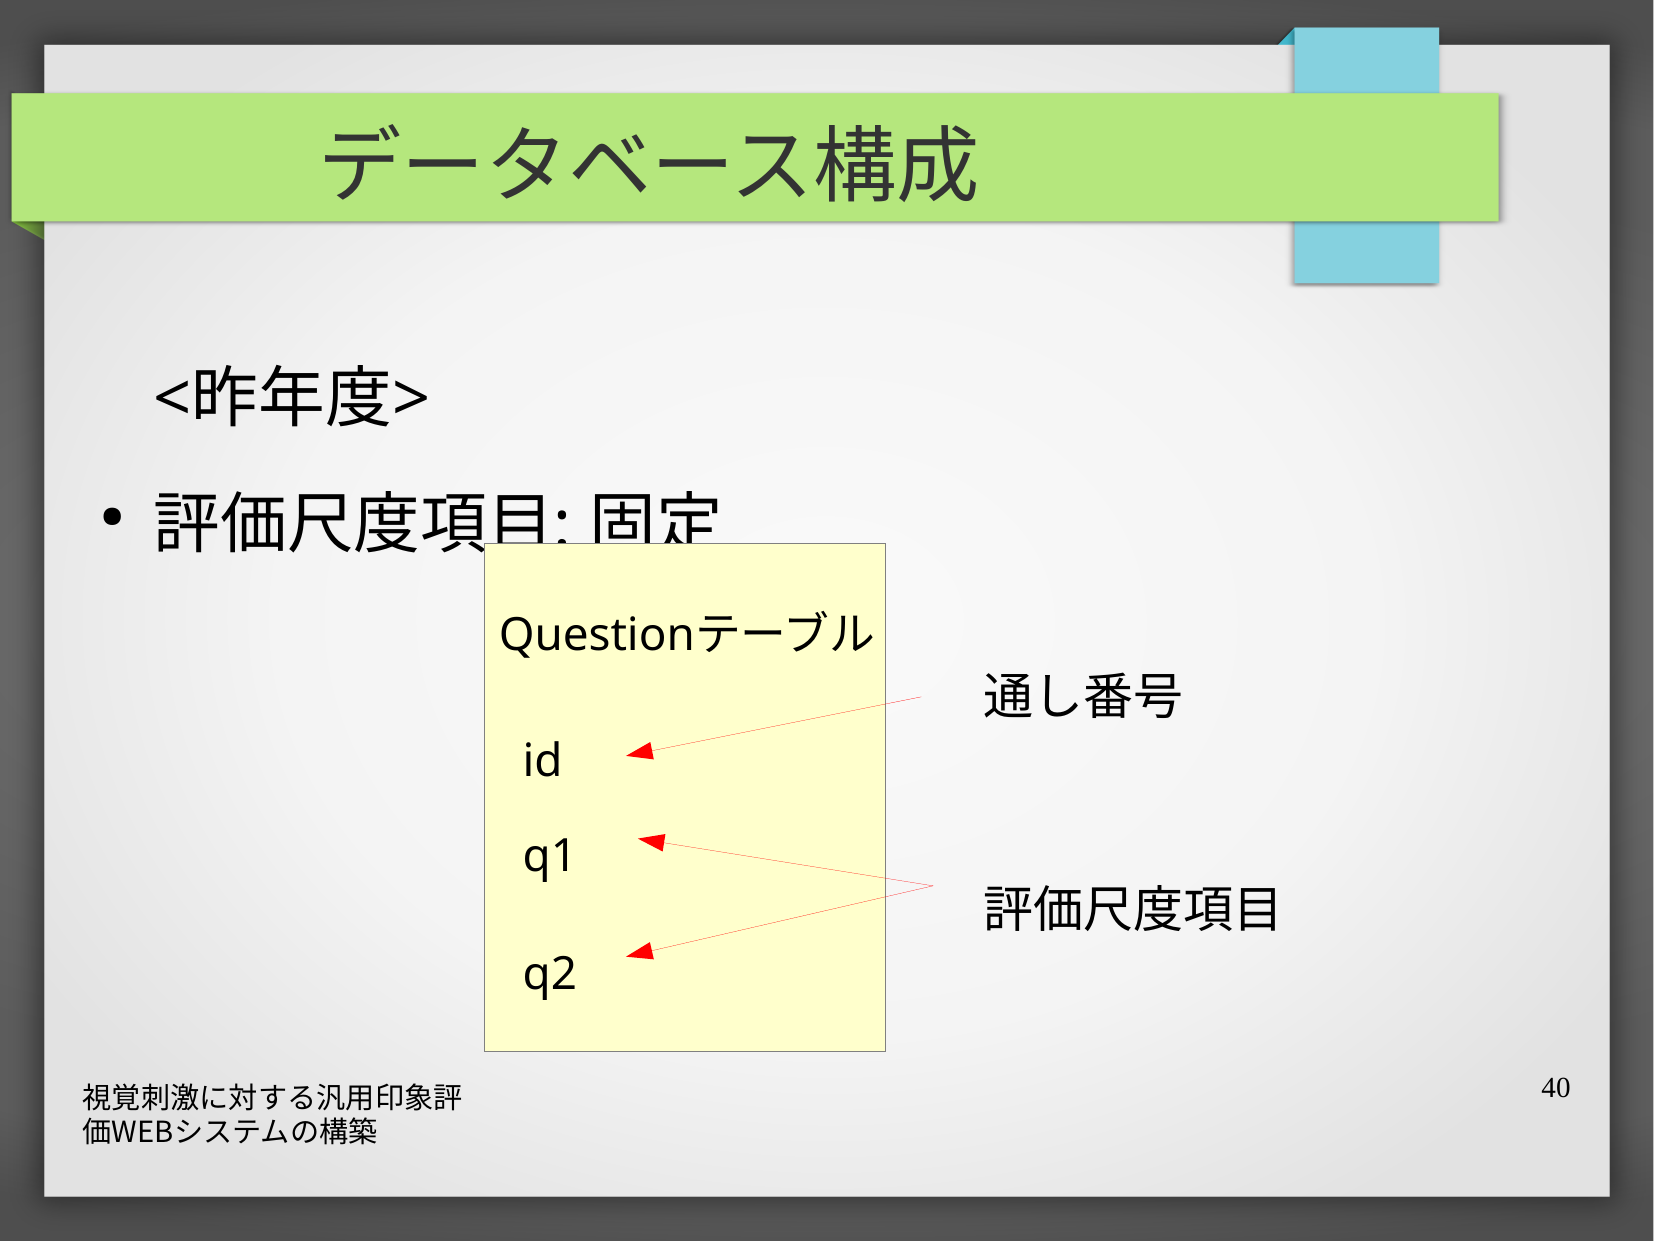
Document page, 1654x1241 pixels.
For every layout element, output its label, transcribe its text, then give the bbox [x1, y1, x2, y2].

text_box q2 [507, 933, 595, 994]
text_box 評価尺度項目 [968, 862, 1299, 928]
list <昨年度> 評価尺度項目: 固定 [82, 343, 1538, 1063]
text_box q1 [507, 814, 595, 876]
picture [0, 0, 1654, 1241]
text_box 通し番号 [968, 649, 1188, 715]
title データベース構成 [70, 106, 1229, 213]
text_box [484, 543, 886, 1052]
text_box Questionテーブル [484, 590, 880, 652]
text_box id [507, 720, 579, 782]
